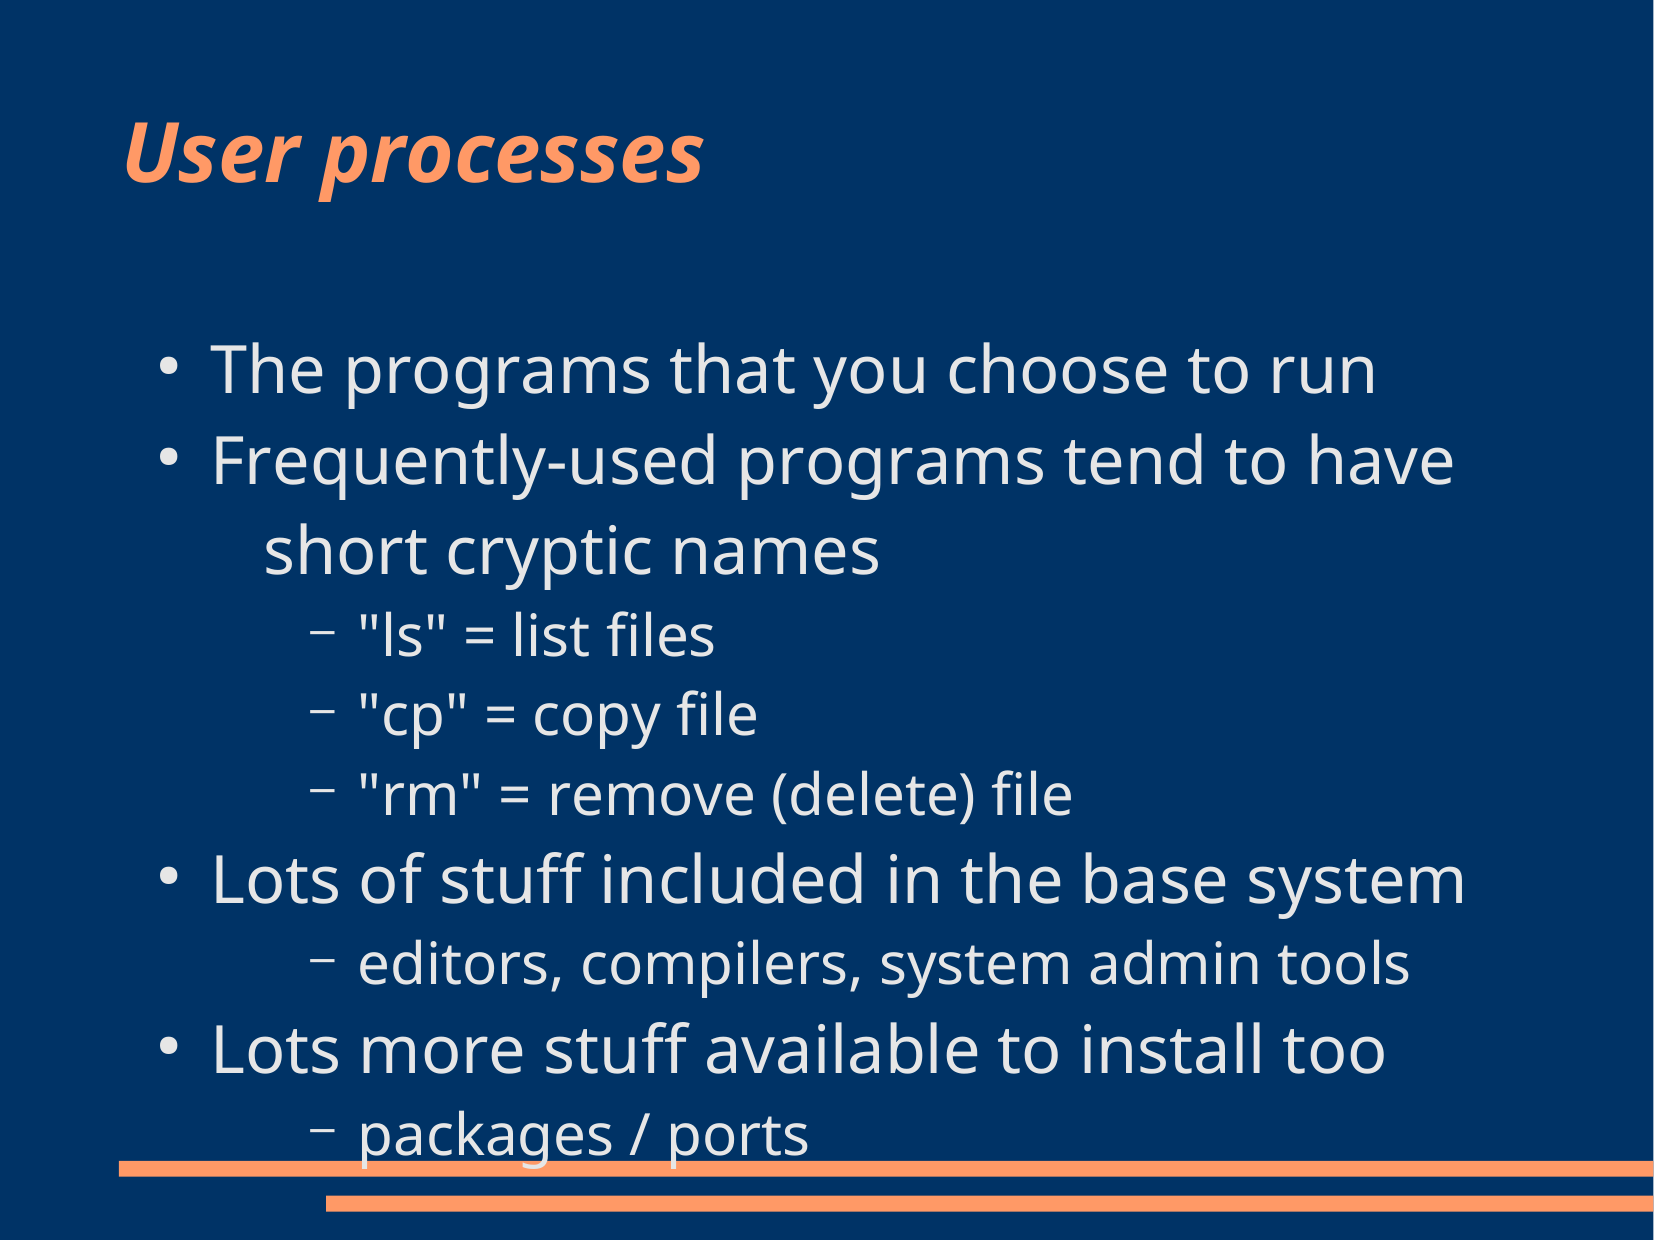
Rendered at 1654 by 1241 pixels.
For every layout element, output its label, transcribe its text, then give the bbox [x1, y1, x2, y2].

title User processes [121, 46, 1534, 254]
list The programs that you choose to run Frequently-used programs tend to have short cryptic names "ls" = list files "cp" = copy file "rm" = remove (delete) file Lots of stuff included in the base system editors, compilers, system admin tools Lots more stuff available to install too packages / ports [121, 322, 1561, 1132]
